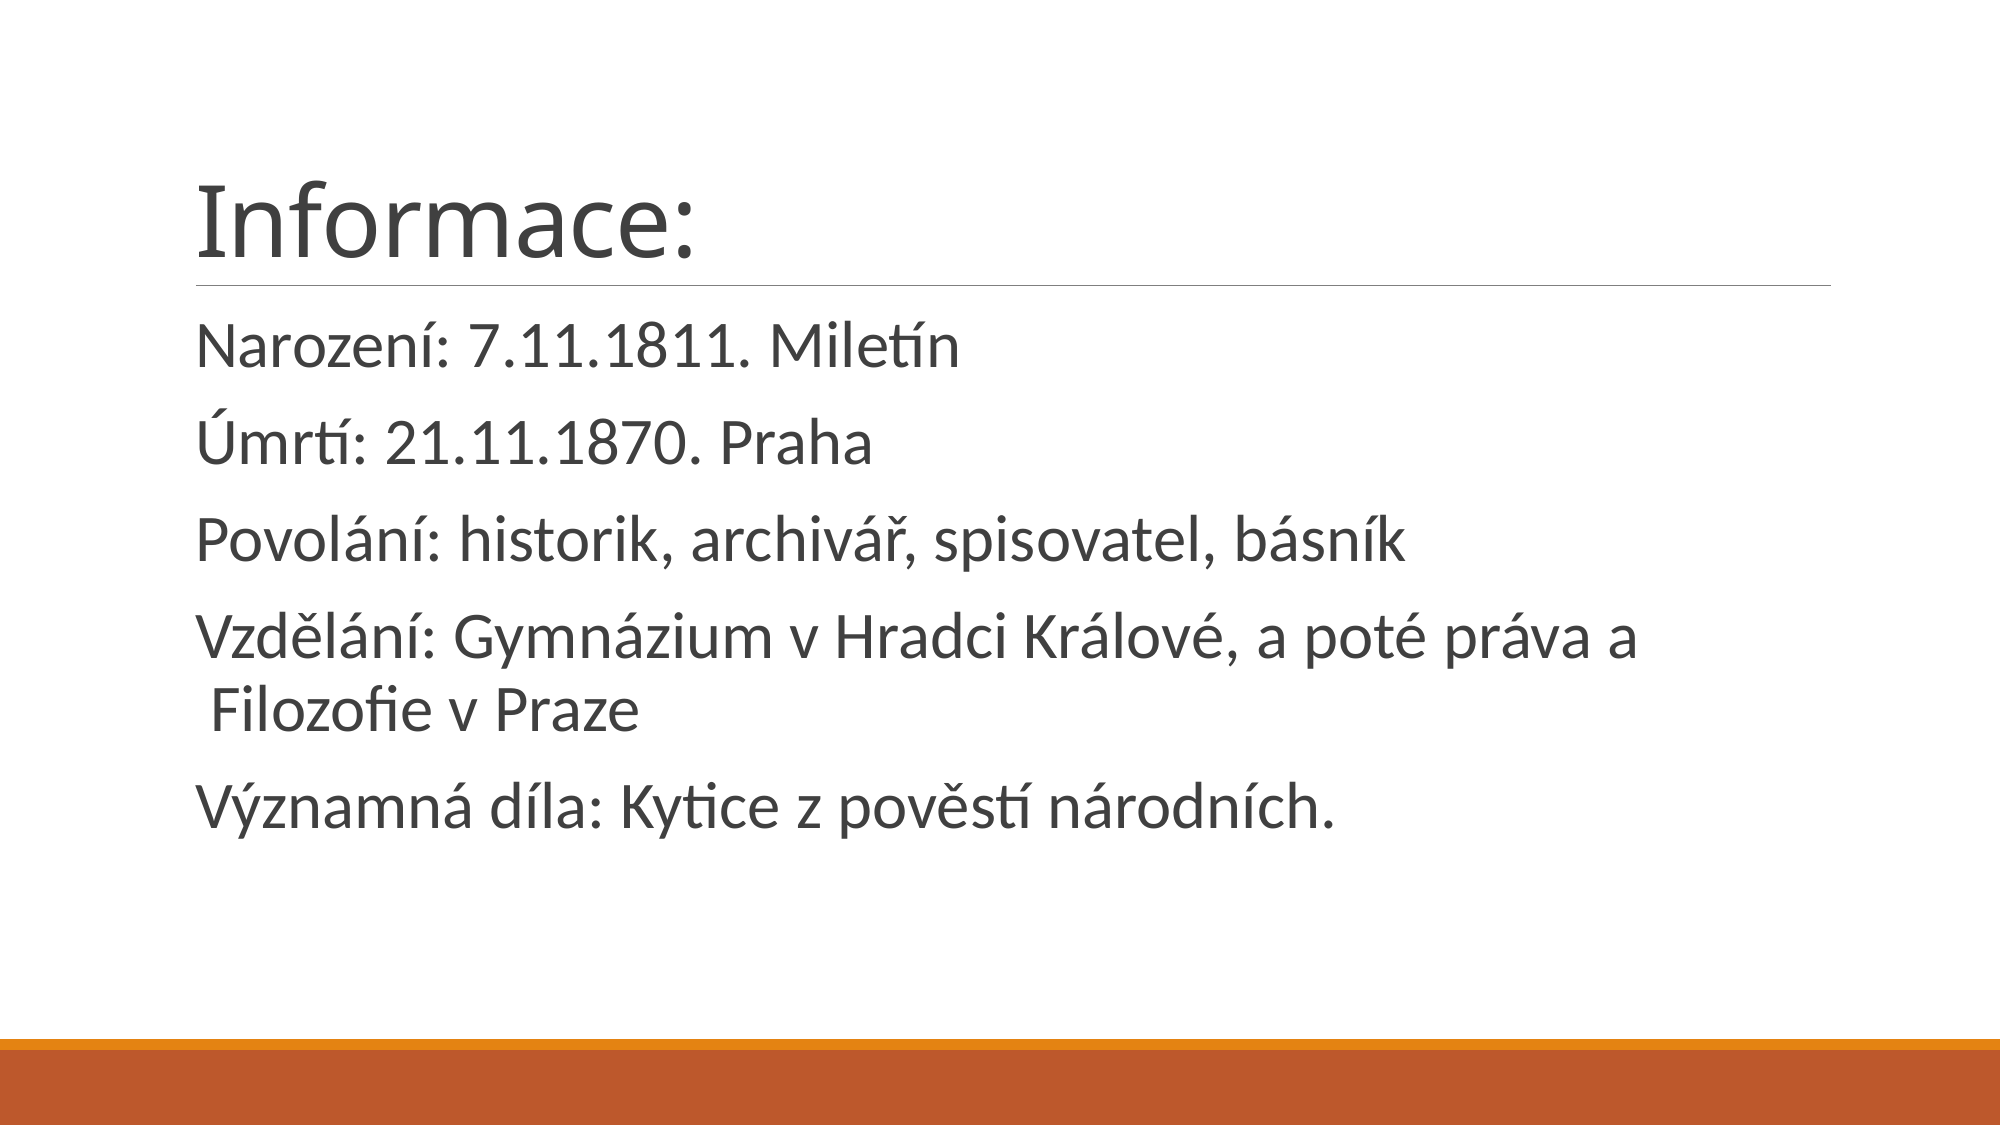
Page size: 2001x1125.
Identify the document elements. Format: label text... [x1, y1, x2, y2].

title Informace: [180, 47, 1831, 286]
list Narození: 7.11.1811. Miletín Úmrtí: 21.11.1870. Praha Povolání: historik, archivář, spisovatel, básník Vzdělání: Gymnázium v Hradci Králové, a poté práva a Filozofie v Praze Významná díla: Kytice z pověstí národních. [180, 302, 1831, 963]
